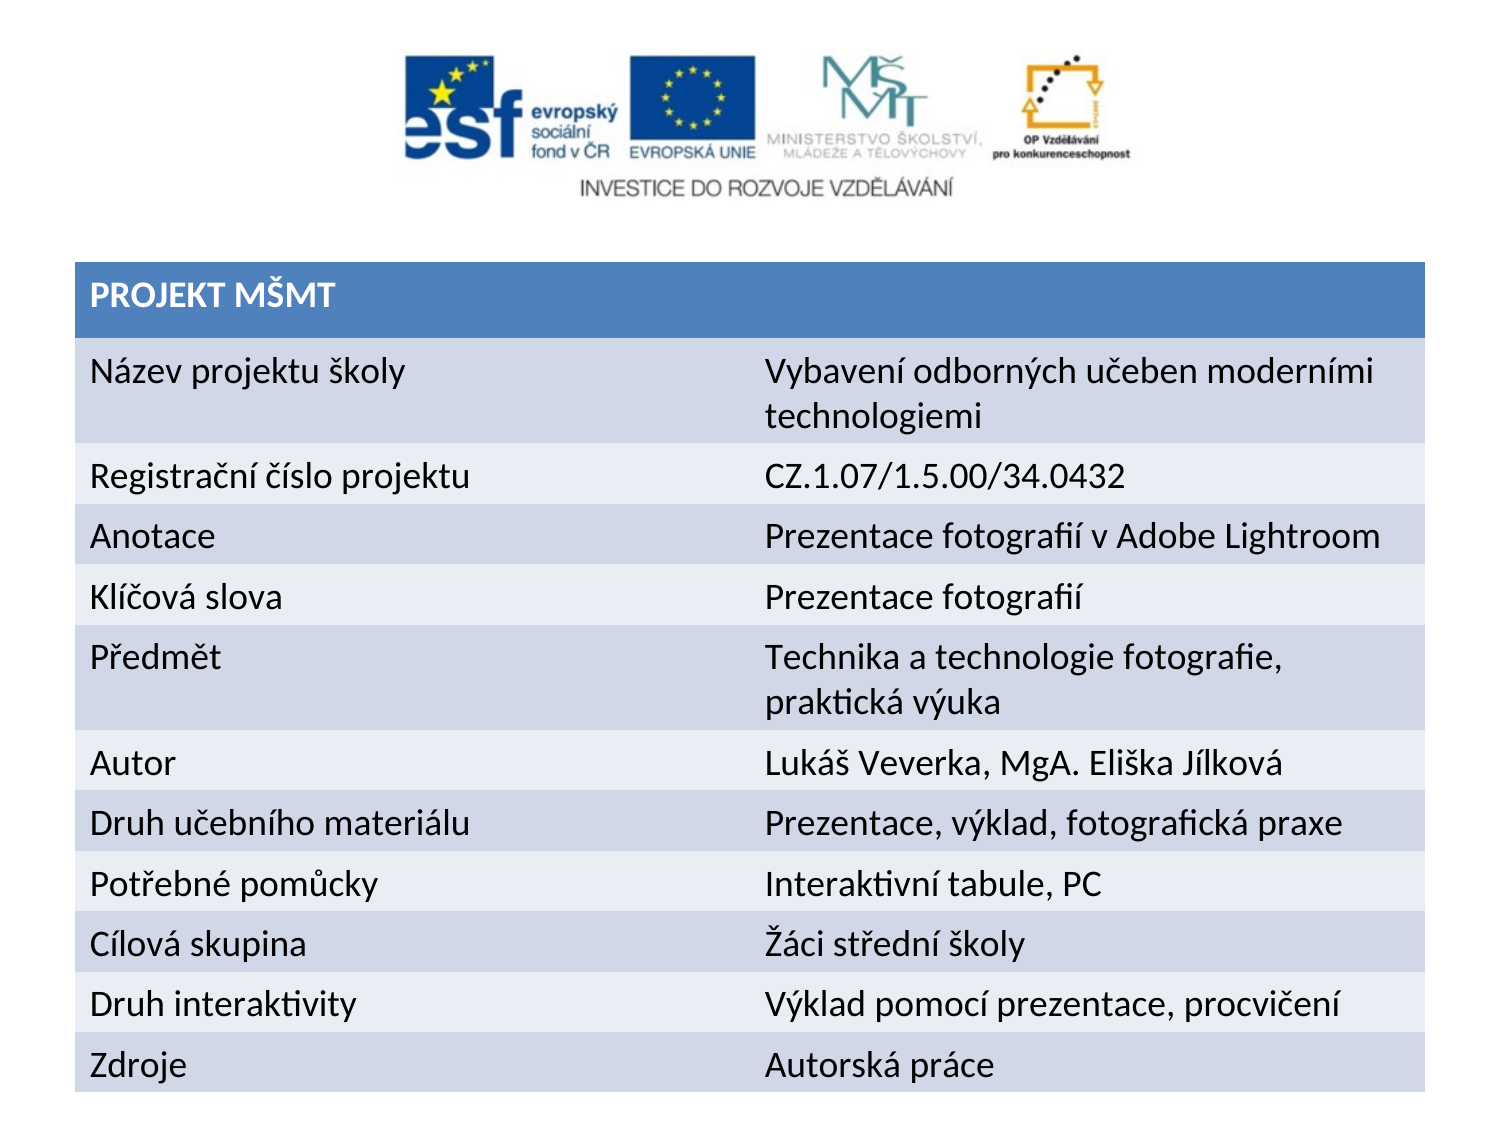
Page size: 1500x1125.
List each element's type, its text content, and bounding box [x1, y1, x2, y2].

table_cell Autorská práce [750, 1032, 1425, 1092]
picture [395, 49, 1140, 208]
table_cell CZ.1.07/1.5.00/34.0432 [750, 443, 1425, 504]
table_cell Žáci střední školy [750, 911, 1425, 972]
table_cell Předmět [75, 625, 750, 730]
table_cell Klíčová slova [75, 564, 750, 625]
table_cell Technika a technologie fotografie, praktická výuka [750, 625, 1425, 730]
table_header [750, 262, 1425, 338]
table_cell Registrační číslo projektu [75, 443, 750, 504]
table_cell Zdroje [75, 1032, 750, 1092]
table_cell Prezentace fotografií v Adobe Lightroom [750, 504, 1425, 564]
table_cell Lukáš Veverka, MgA. Eliška Jílková [750, 730, 1425, 790]
table_cell Potřebné pomůcky [75, 851, 750, 911]
table_cell Anotace [75, 504, 750, 564]
table_cell Výklad pomocí prezentace, procvičení [750, 972, 1425, 1032]
table_cell Druh učebního materiálu [75, 790, 750, 851]
table_cell Autor [75, 730, 750, 790]
table_cell Prezentace, výklad, fotografická praxe [750, 790, 1425, 851]
table_header PROJEKT MŠMT [75, 262, 750, 338]
table_cell Cílová skupina [75, 911, 750, 972]
table_cell Prezentace fotografií [750, 564, 1425, 625]
table_cell Vybavení odborných učeben moderními technologiemi [750, 338, 1425, 443]
table_cell Interaktivní tabule, PC [750, 851, 1425, 911]
table_cell Název projektu školy [75, 338, 750, 443]
table_cell Druh interaktivity [75, 972, 750, 1032]
